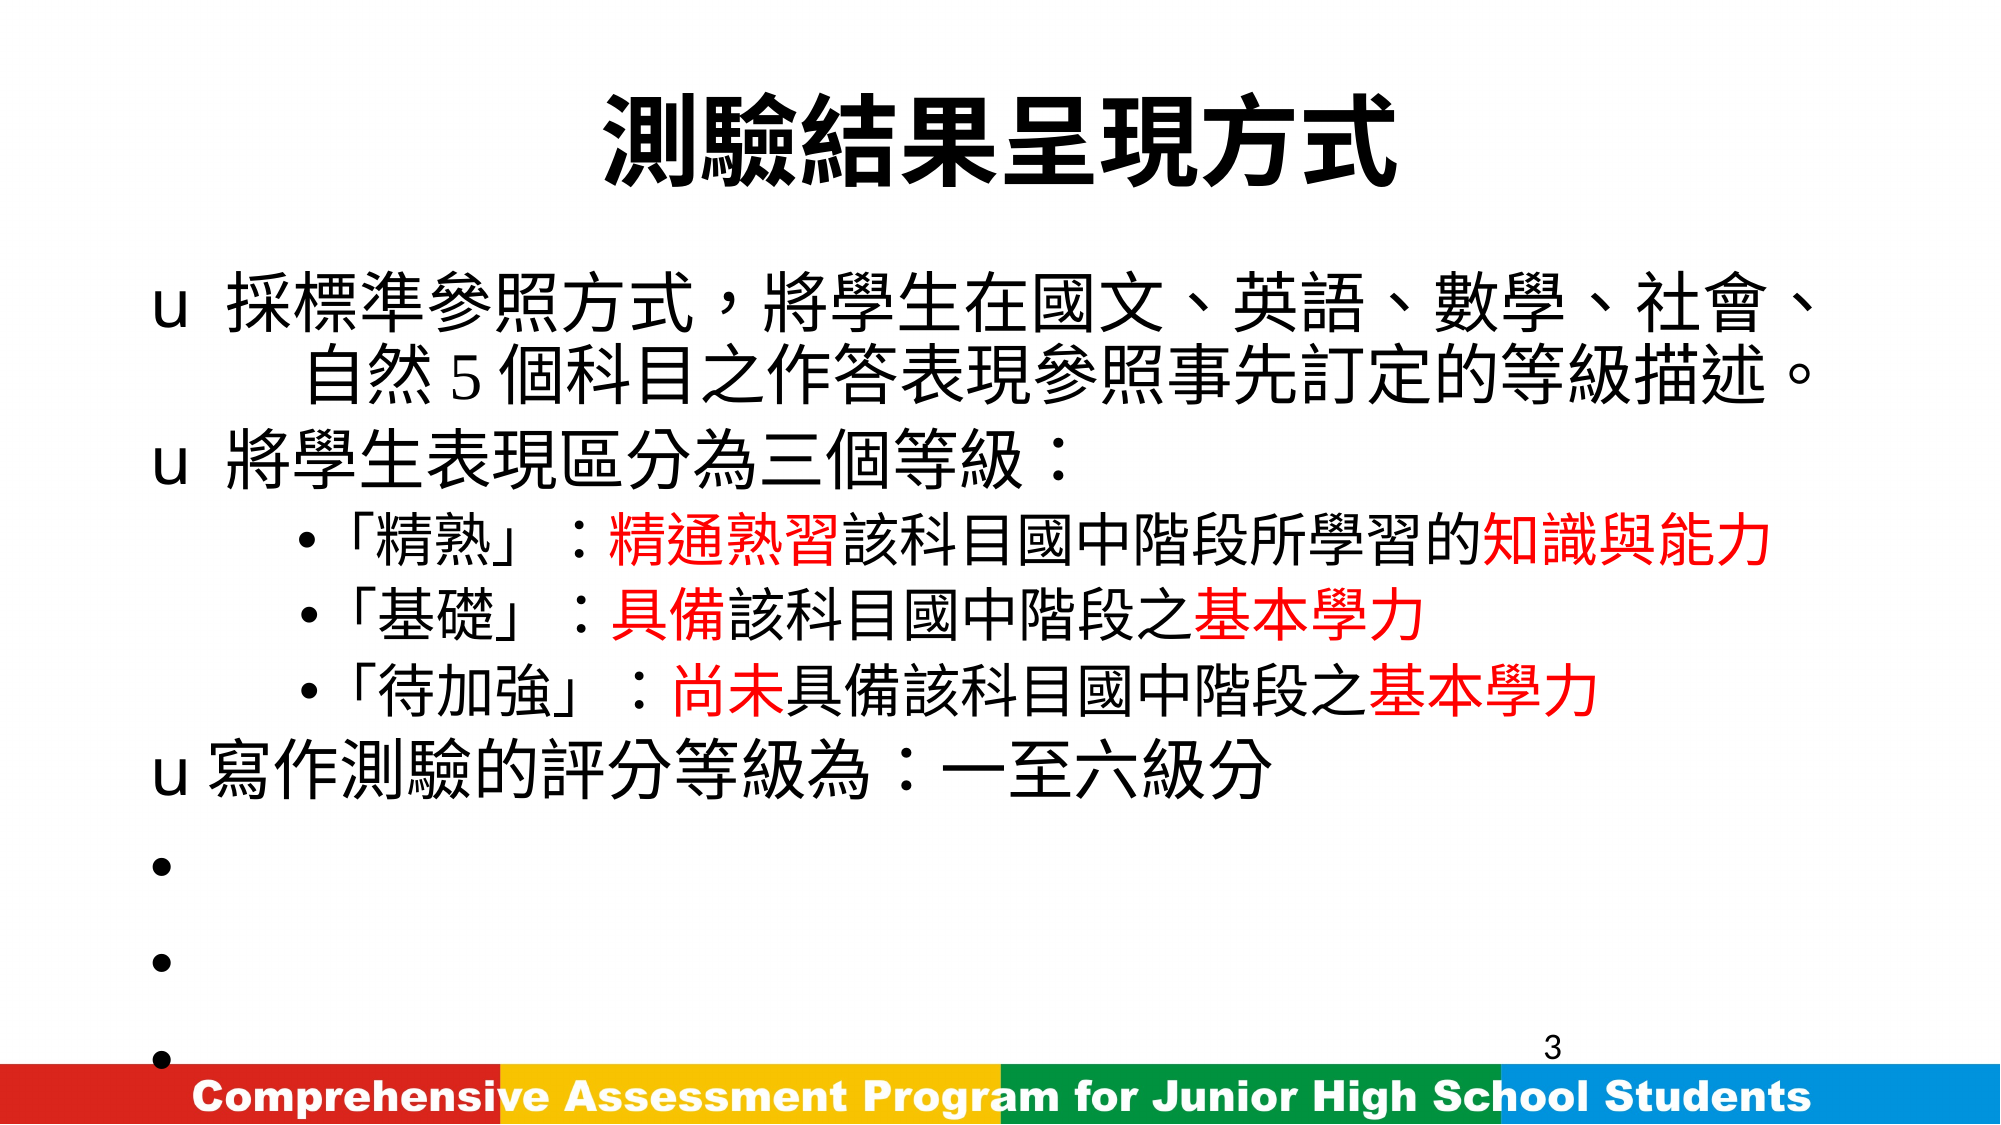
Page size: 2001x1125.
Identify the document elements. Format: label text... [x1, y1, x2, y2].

title 測驗結果呈現方式 [99, 45, 1900, 233]
list 採標準參照方式，將學生在國文、英語、數學、社會、自然5個科目之作答表現參照事先訂定的等級描述。 將學生表現區分為三個等級： 「精熟」：精通熟習該科目國中階段所學習的知識與能力 「基礎」：具備該科目國中階段之基本學力 「待加強」：尚未具備該科目國中階段之基本學力 寫作測驗的評分等級為：一至六級分 [135, 262, 1854, 1005]
text_box [1528, 1014, 1995, 1075]
